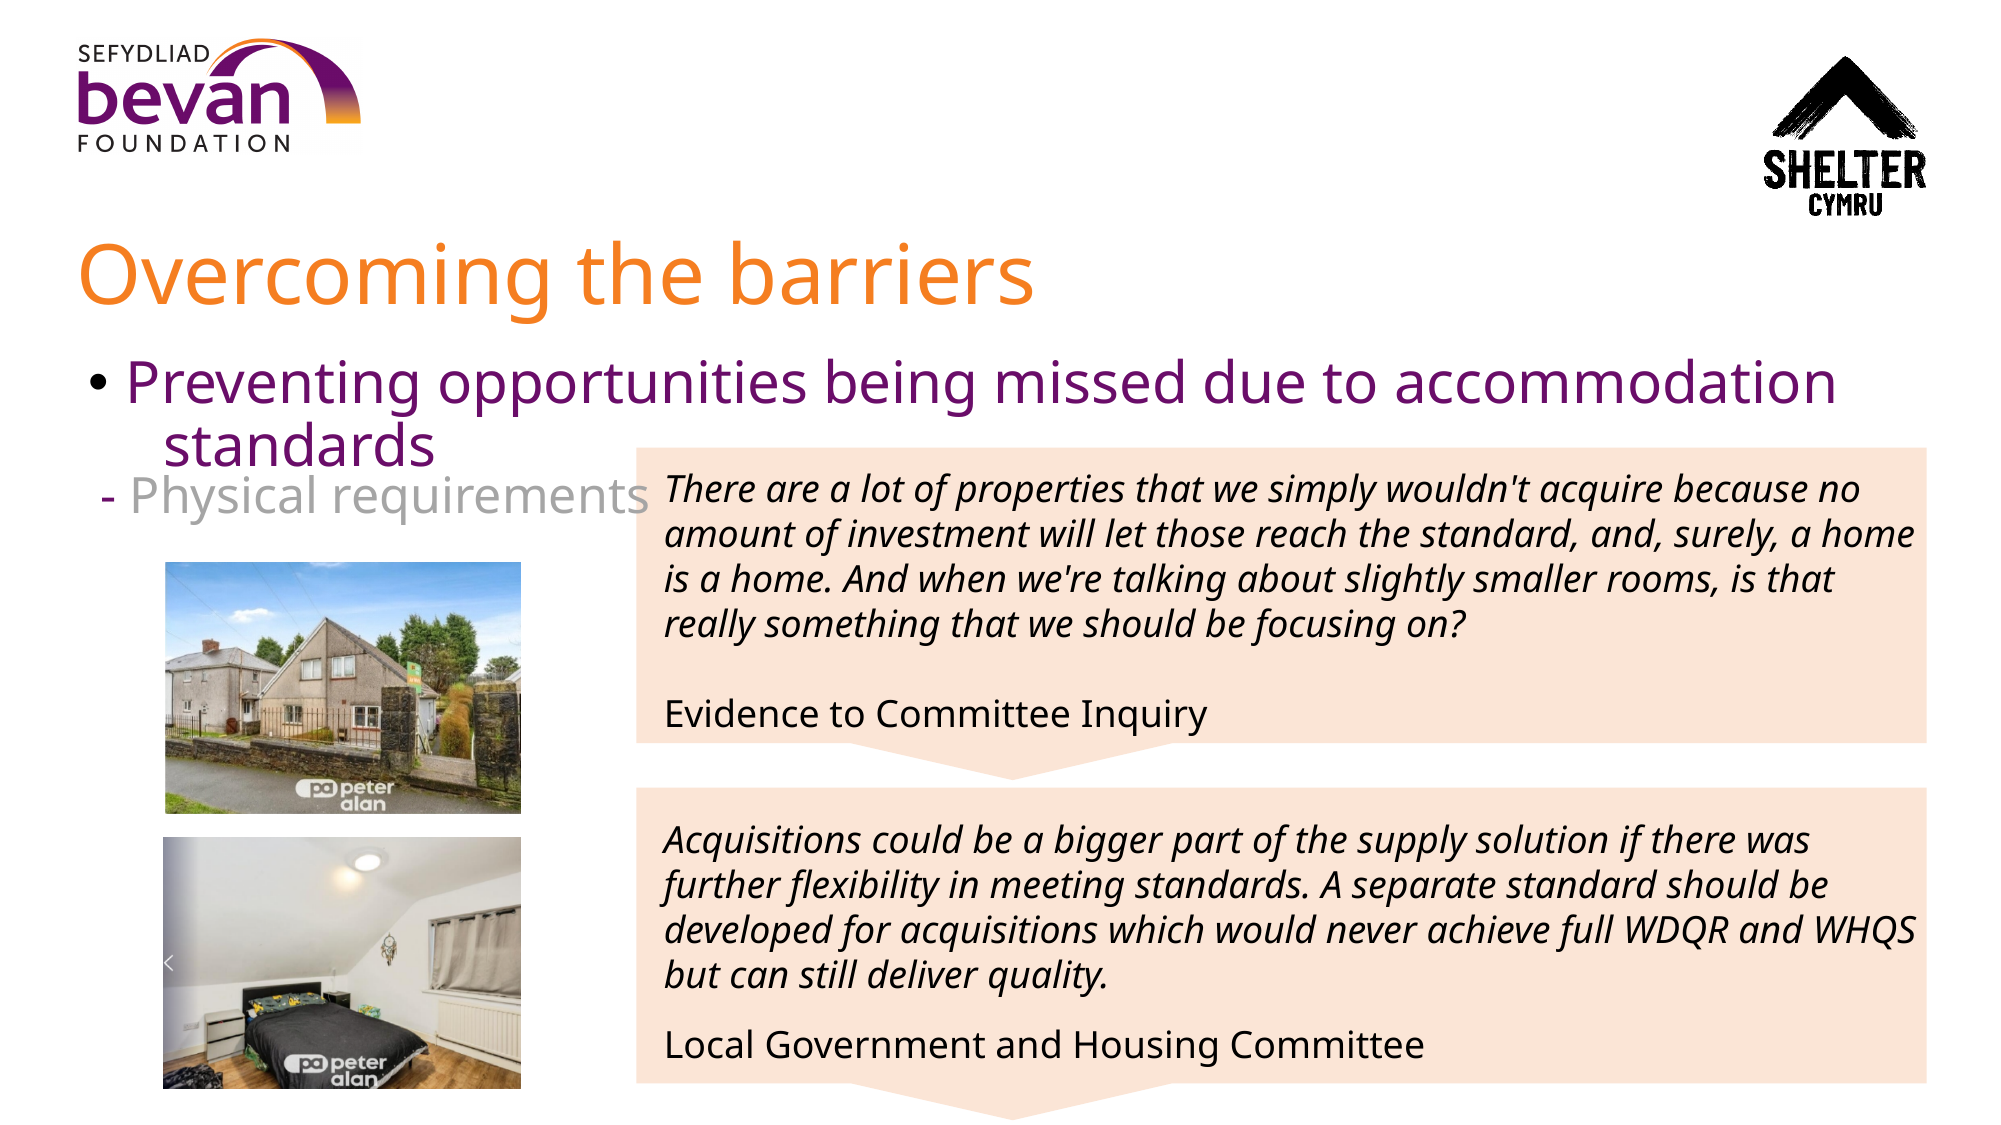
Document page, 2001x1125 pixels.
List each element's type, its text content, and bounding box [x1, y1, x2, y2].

text_box [636, 980, 648, 1084]
text_box There are a lot of properties that we simply wouldn't acquire because no amount of investment will let those reach the standard, and, surely, a home is a home. And when we're talking about slightly smaller rooms, is that really something that we should be focusing on? Evidence to Committee Inquiry Acquisitions could be a bigger part of the supply solution if there was further flexibility in meeting standards. A separate standard should be developed for acquisitions which would never achieve full WDQR and WHQS but can still deliver quality. Local Government and Housing Committee [648, 457, 1940, 1125]
text_box - Physical requirements [85, 462, 1879, 980]
text_box Preventing opportunities being missed due to accommodation standards [73, 346, 1867, 864]
picture [163, 980, 521, 1089]
title Overcoming the barriers [60, 169, 1786, 387]
text_box [1867, 447, 1927, 457]
